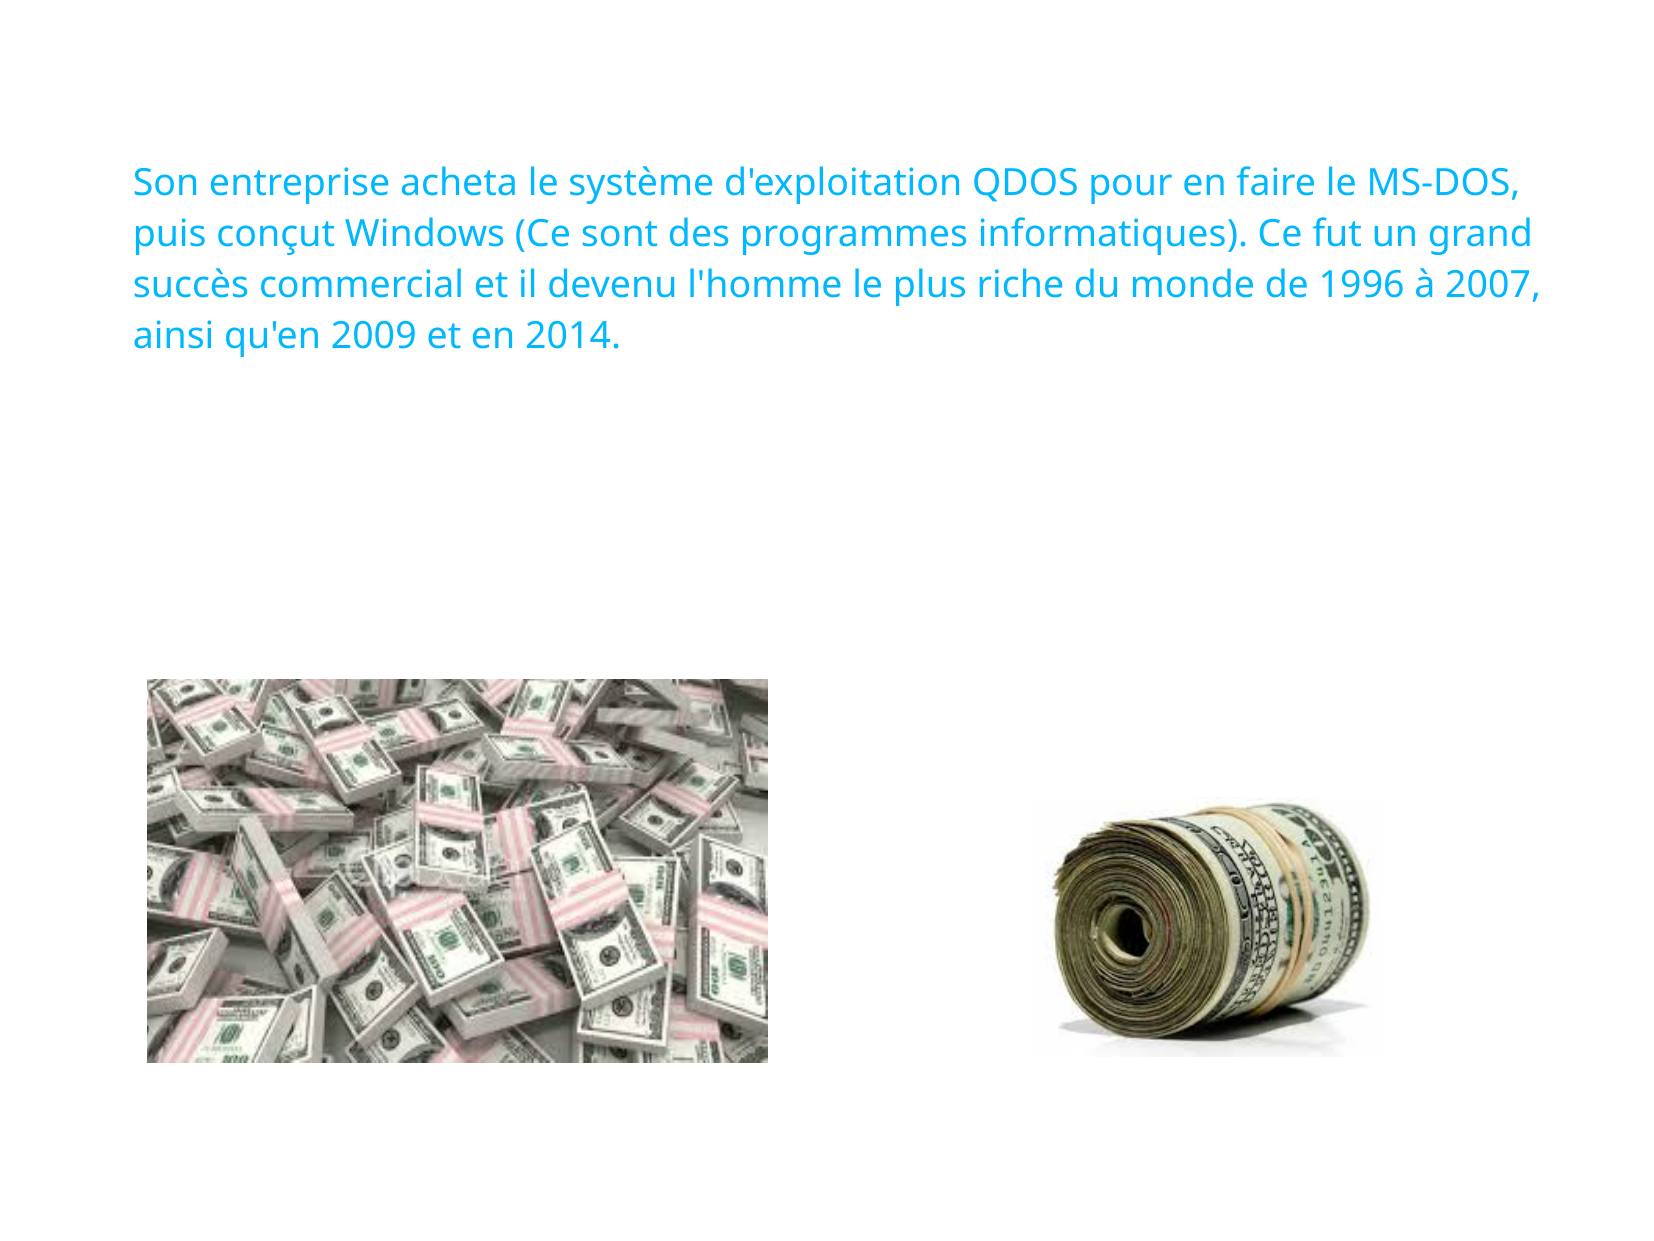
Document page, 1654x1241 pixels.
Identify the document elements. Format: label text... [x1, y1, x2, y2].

text_box Son entreprise acheta le système d'exploitation QDOS pour en faire le MS-DOS, puis conçut Windows (Ce sont des programmes informatiques). Ce fut un grand succès commercial et il devenu l'homme le plus riche du monde de 1996 à 2007, ainsi qu'en 2009 et en 2014. [118, 147, 1595, 583]
picture [971, 797, 1447, 1057]
picture [147, 679, 768, 1063]
